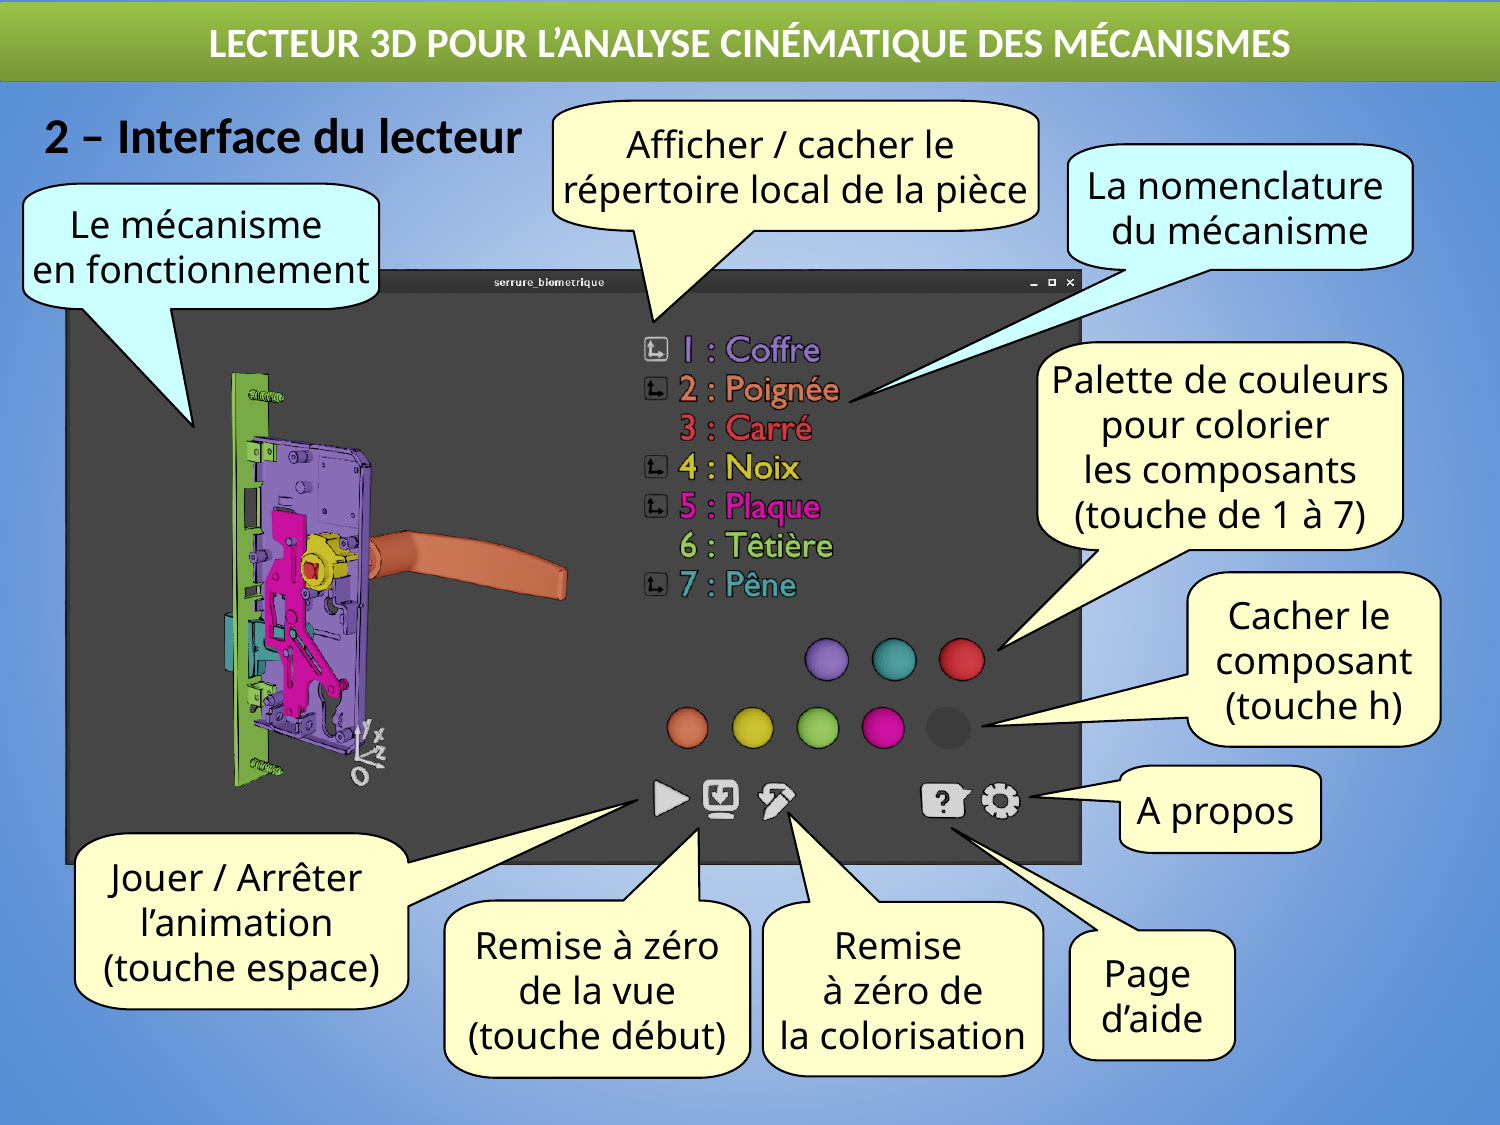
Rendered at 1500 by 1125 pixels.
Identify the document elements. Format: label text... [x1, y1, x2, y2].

text_box 2 – Interface du lecteur [44, 109, 567, 159]
text_box Afficher / cacher le répertoire local de la pièce [552, 100, 1039, 323]
text_box A propos [1029, 765, 1322, 853]
text_box Lecteur 3D pour l’analyse cinématique des mécanismes [0, 2, 1500, 81]
text_box Jouer / Arrêter l’animation (touche espace) [74, 800, 638, 1010]
text_box Remise à zéro de la vue (touche début) [444, 828, 751, 1078]
picture [0, 81, 1500, 1125]
text_box Remise à zéro de la colorisation [762, 812, 1044, 1077]
text_box Palette de couleurs pour colorier les composants (touche de 1 à 7) [998, 342, 1404, 651]
text_box Le mécanisme en fonctionnement [23, 183, 380, 428]
text_box Cacher le composant (touche h) [982, 572, 1441, 747]
text_box La nomenclature du mécanisme [849, 144, 1413, 403]
text_box Page d’aide [951, 828, 1236, 1061]
